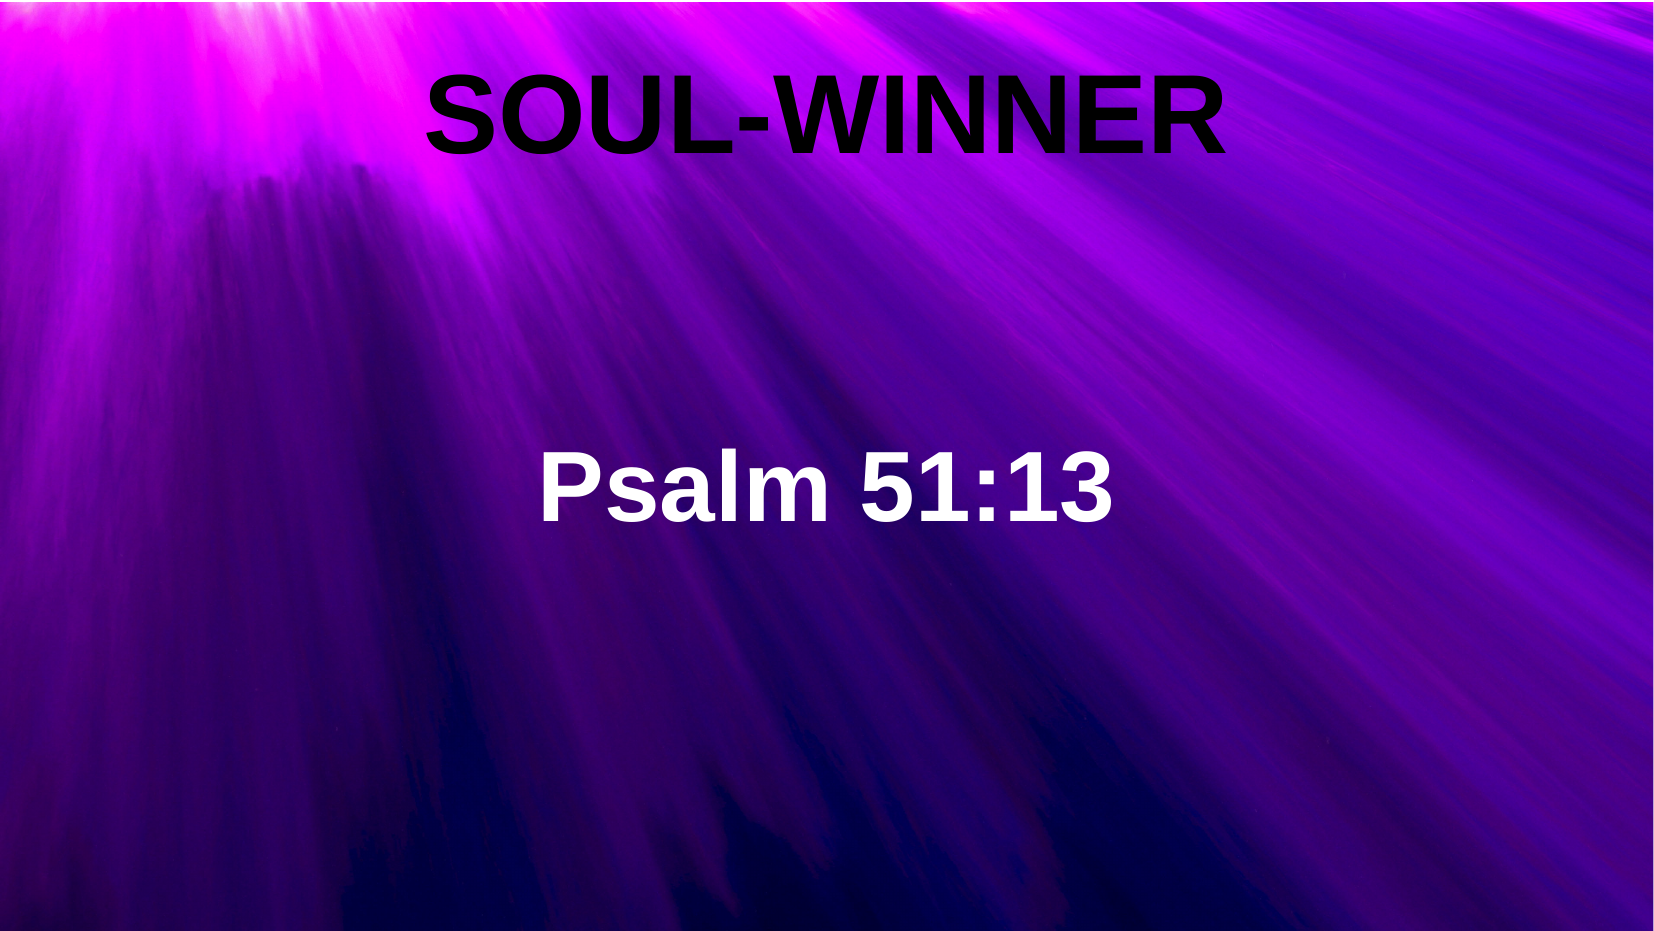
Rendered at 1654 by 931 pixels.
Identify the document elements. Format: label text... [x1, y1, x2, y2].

subtitle Psalm 51:13 [82, 217, 1571, 758]
title SOUL-WINNER [82, 37, 1571, 193]
picture [0, 2, 1654, 931]
